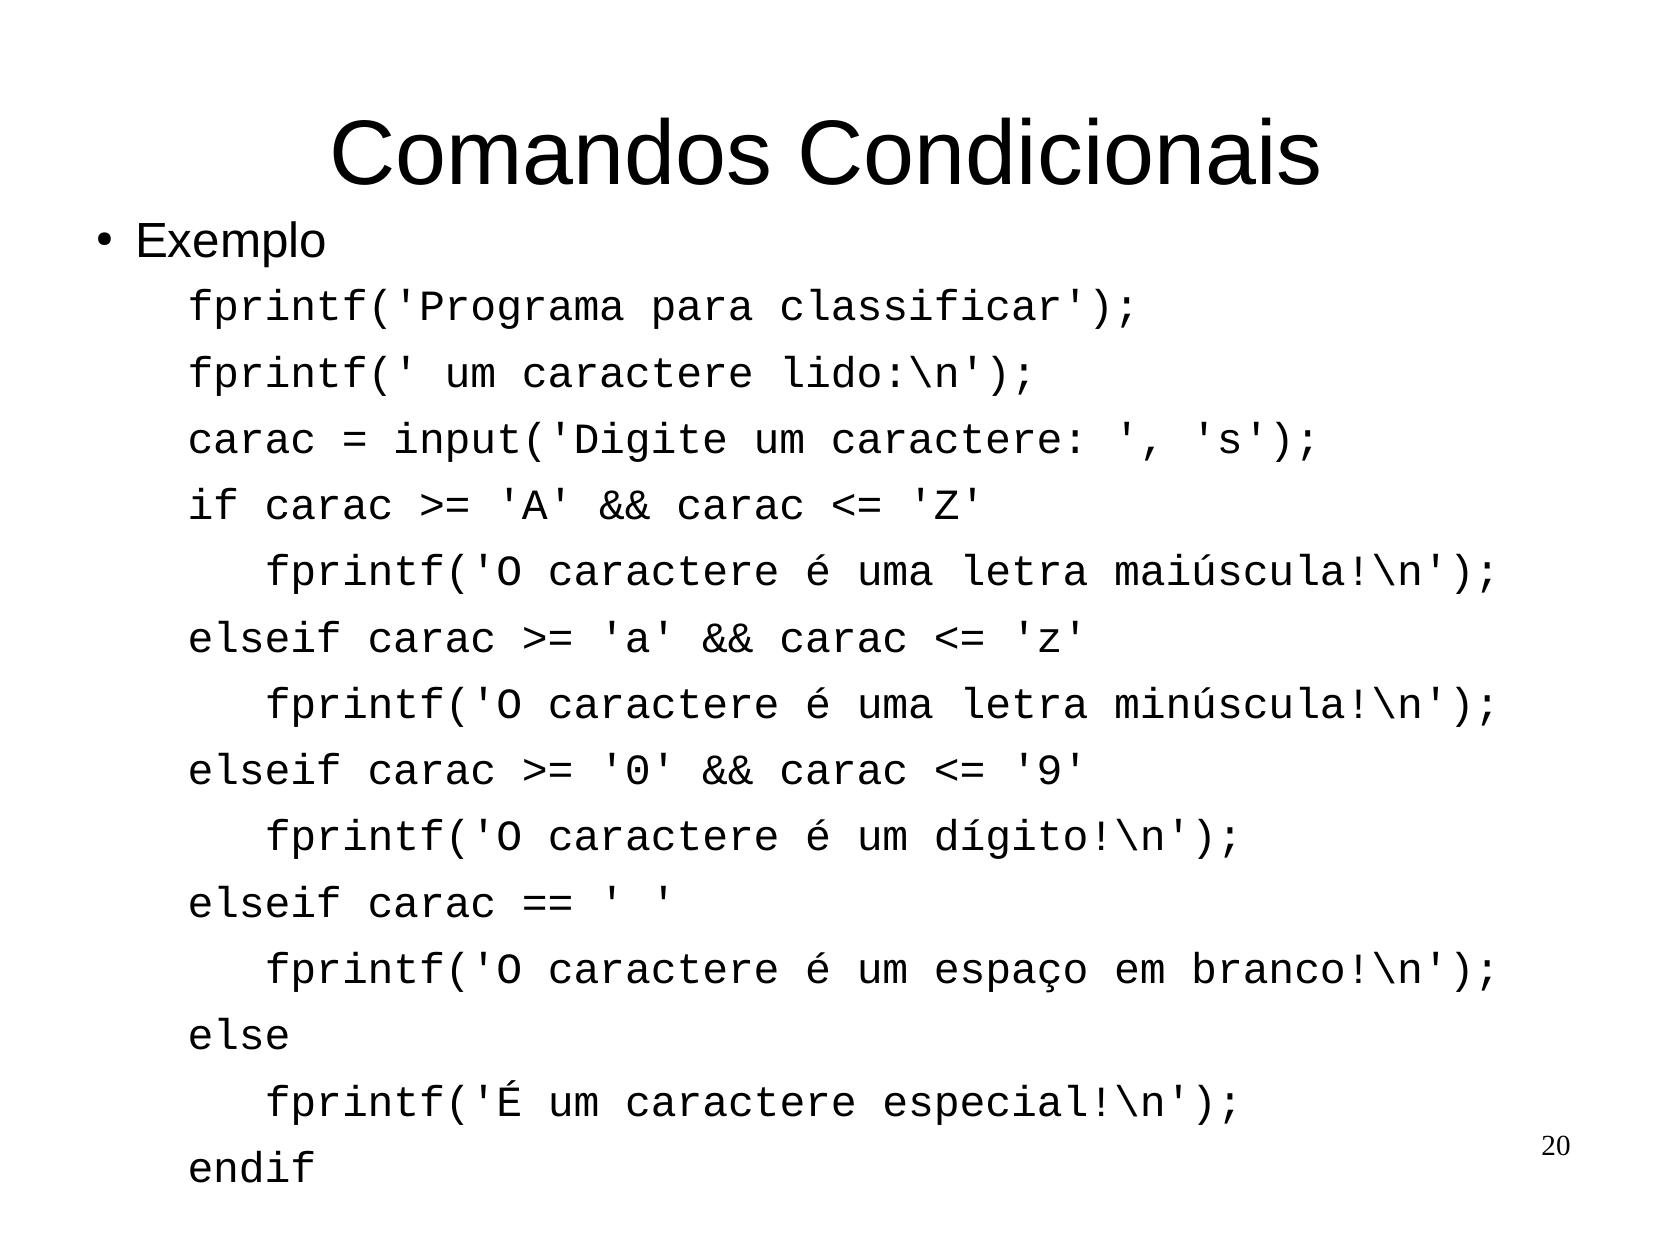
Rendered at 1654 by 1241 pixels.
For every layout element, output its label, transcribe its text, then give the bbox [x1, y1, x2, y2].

list Exemplo fprintf('Programa para classificar'); fprintf(' um caractere lido:\n'); carac = input('Digite um caractere: ', 's'); if carac >= 'A' && carac <= 'Z' fprintf('O caractere é uma letra maiúscula!\n'); elseif carac >= 'a' && carac <= 'z' fprintf('O caractere é uma letra minúscula!\n'); elseif carac >= '0' && carac <= '9' fprintf('O caractere é um dígito!\n'); elseif carac == ' ' fprintf('O caractere é um espaço em branco!\n'); else fprintf('É um caractere especial!\n'); endif [82, 212, 1571, 1205]
title Comandos Condicionais [82, 49, 1571, 212]
